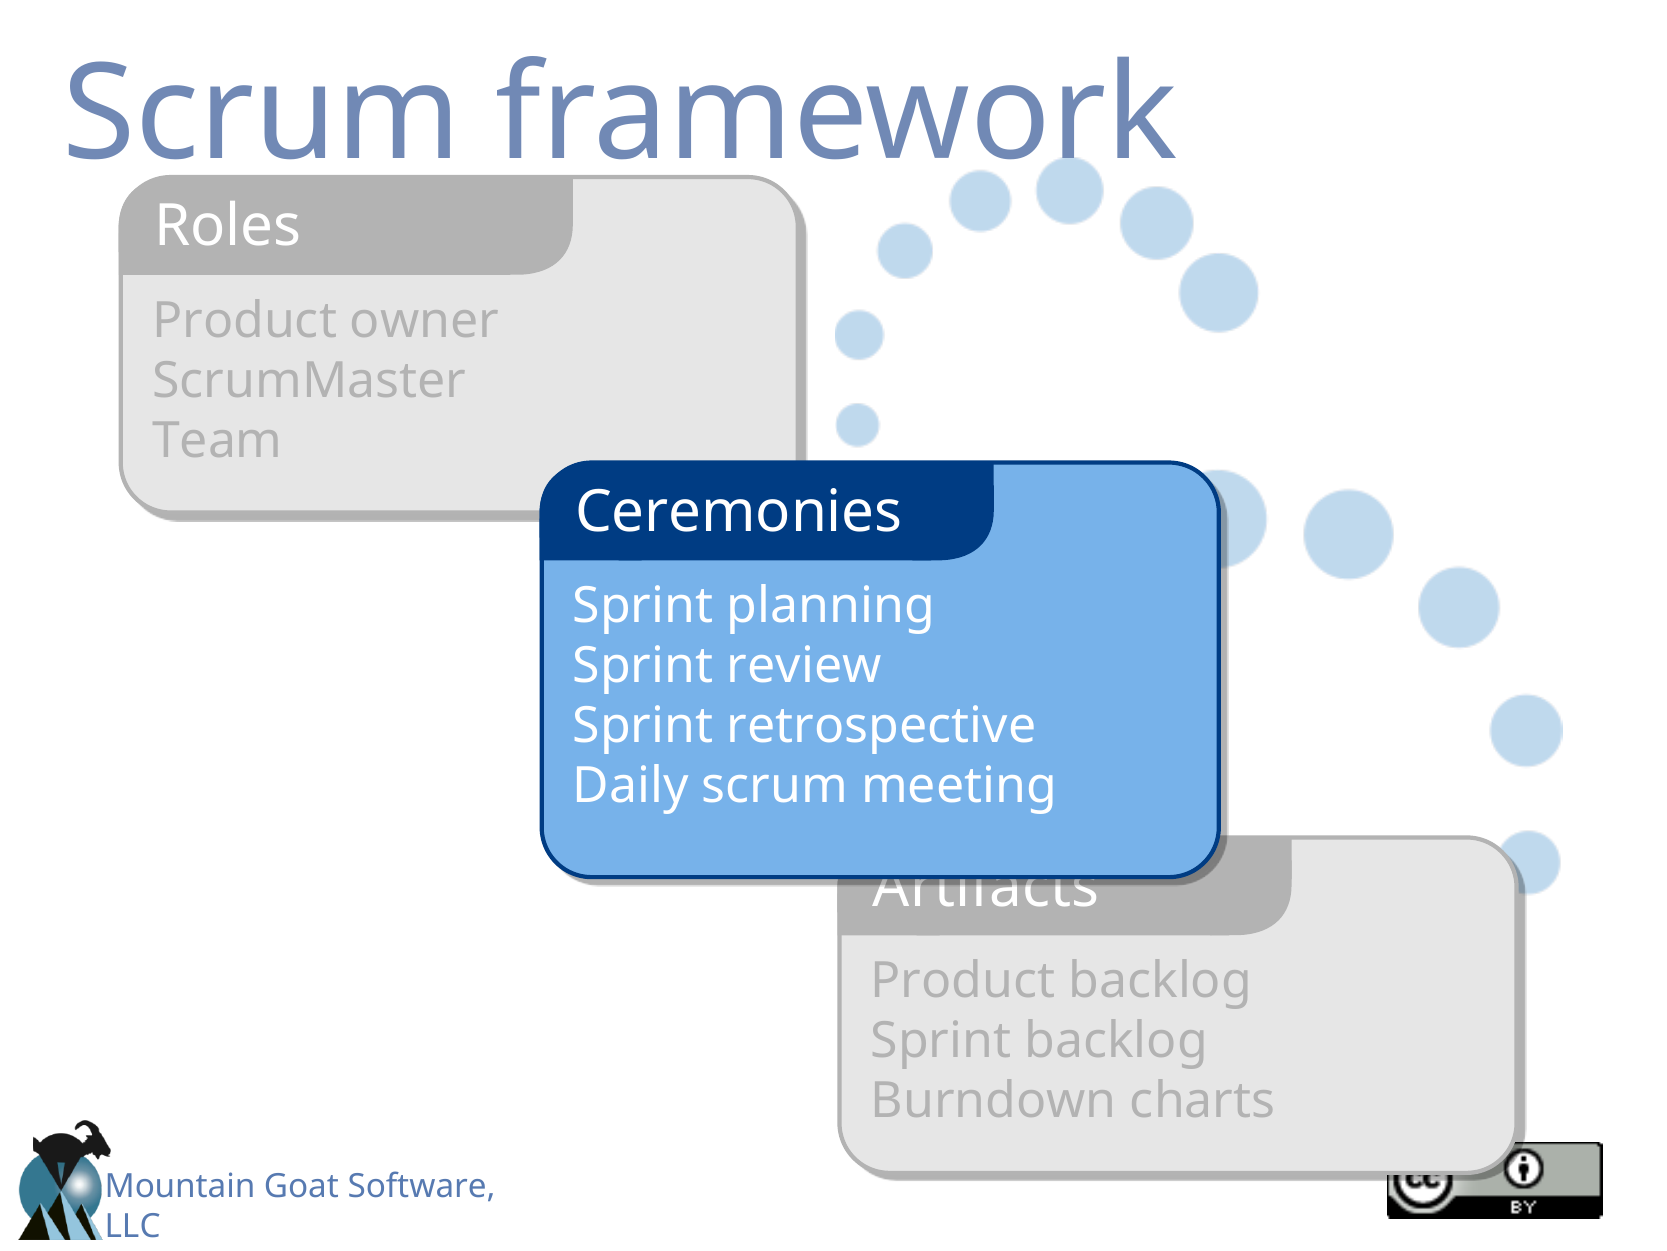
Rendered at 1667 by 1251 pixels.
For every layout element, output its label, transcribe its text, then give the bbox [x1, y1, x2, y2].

text_box [118, 194, 1517, 1173]
text_box Sprint planning Sprint review Sprint retrospective Daily scrum meeting [564, 564, 1169, 848]
text_box Roles [145, 194, 494, 271]
text_box Artifacts [864, 853, 1213, 932]
picture [835, 194, 1563, 1096]
title Scrum framework [56, 18, 1609, 194]
text_box Ceremonies [566, 464, 971, 557]
text_box Product backlog Sprint backlog Burndown charts [862, 939, 1482, 1157]
picture [835, 878, 839, 1096]
picture [18, 1120, 111, 1240]
text_box Product owner ScrumMaster Team [143, 279, 605, 496]
picture [1387, 1142, 1603, 1219]
